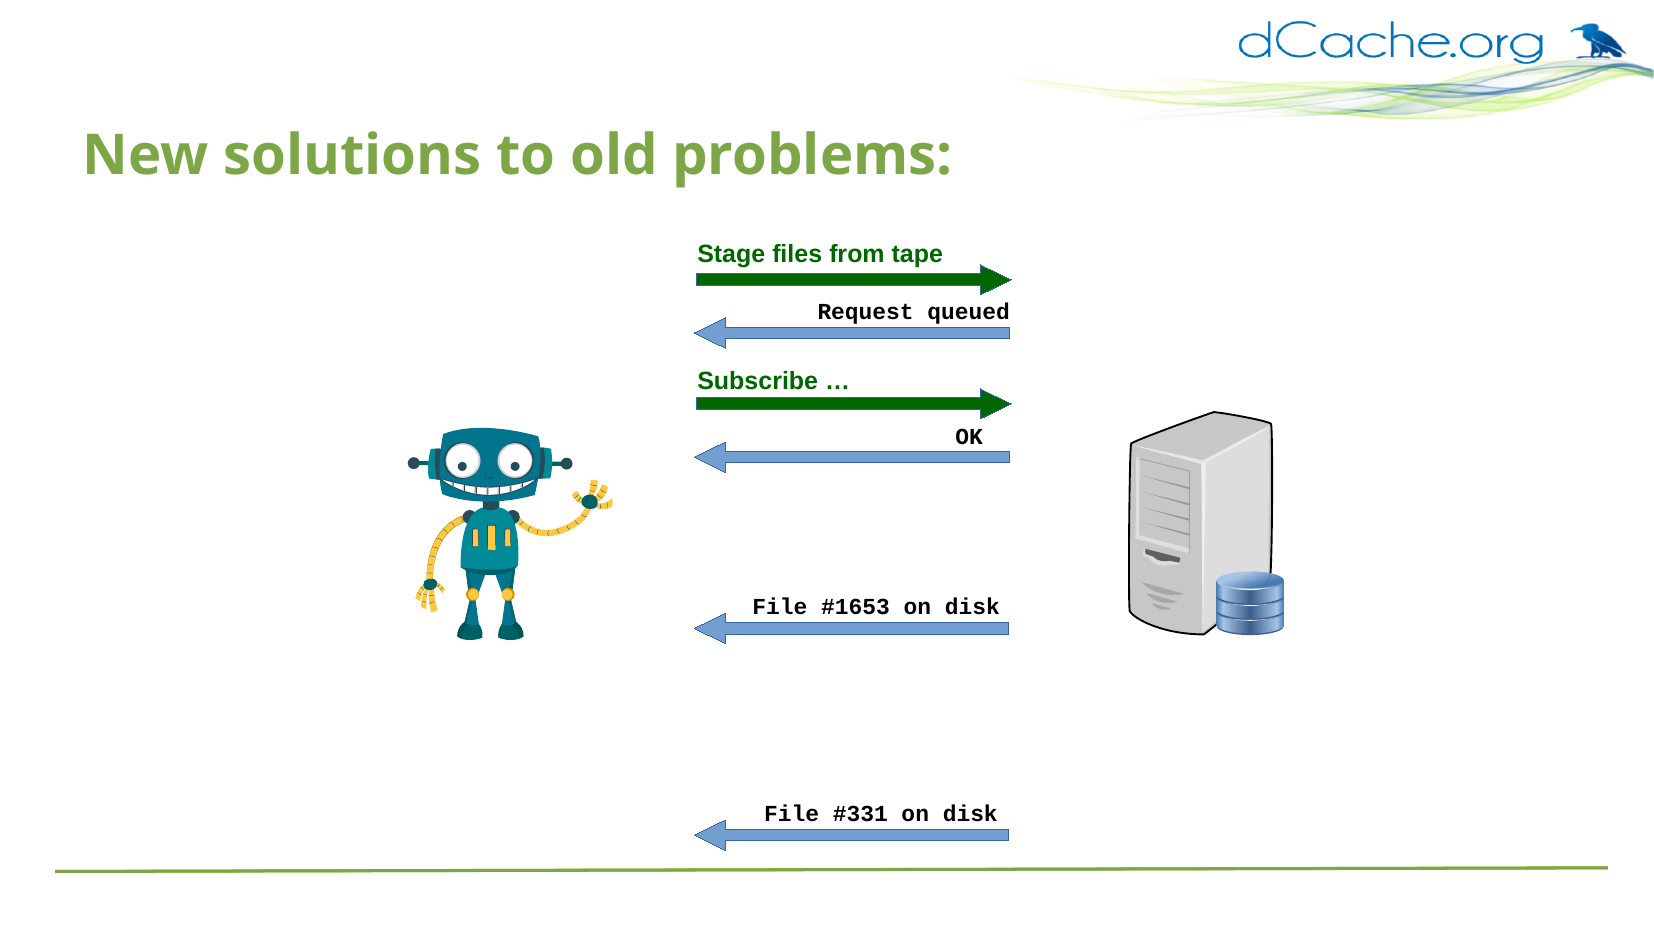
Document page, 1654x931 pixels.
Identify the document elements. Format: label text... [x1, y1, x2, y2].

text_box [696, 264, 1012, 292]
text_box Subscribe … [682, 359, 866, 403]
picture [388, 411, 633, 656]
text_box Stage files from tape [682, 232, 959, 276]
title New solutions to old problems: [82, 116, 1605, 189]
text_box Request queued [802, 292, 1025, 334]
text_box [694, 820, 1009, 851]
text_box [694, 317, 1010, 349]
text_box File #331 on disk [749, 794, 1013, 836]
text_box File #1653 on disk [737, 588, 1015, 630]
picture [956, 12, 1654, 127]
text_box [694, 613, 1009, 644]
picture [1127, 410, 1285, 636]
text_box OK [940, 418, 998, 451]
text_box [696, 388, 1012, 419]
text_box [694, 442, 1010, 473]
